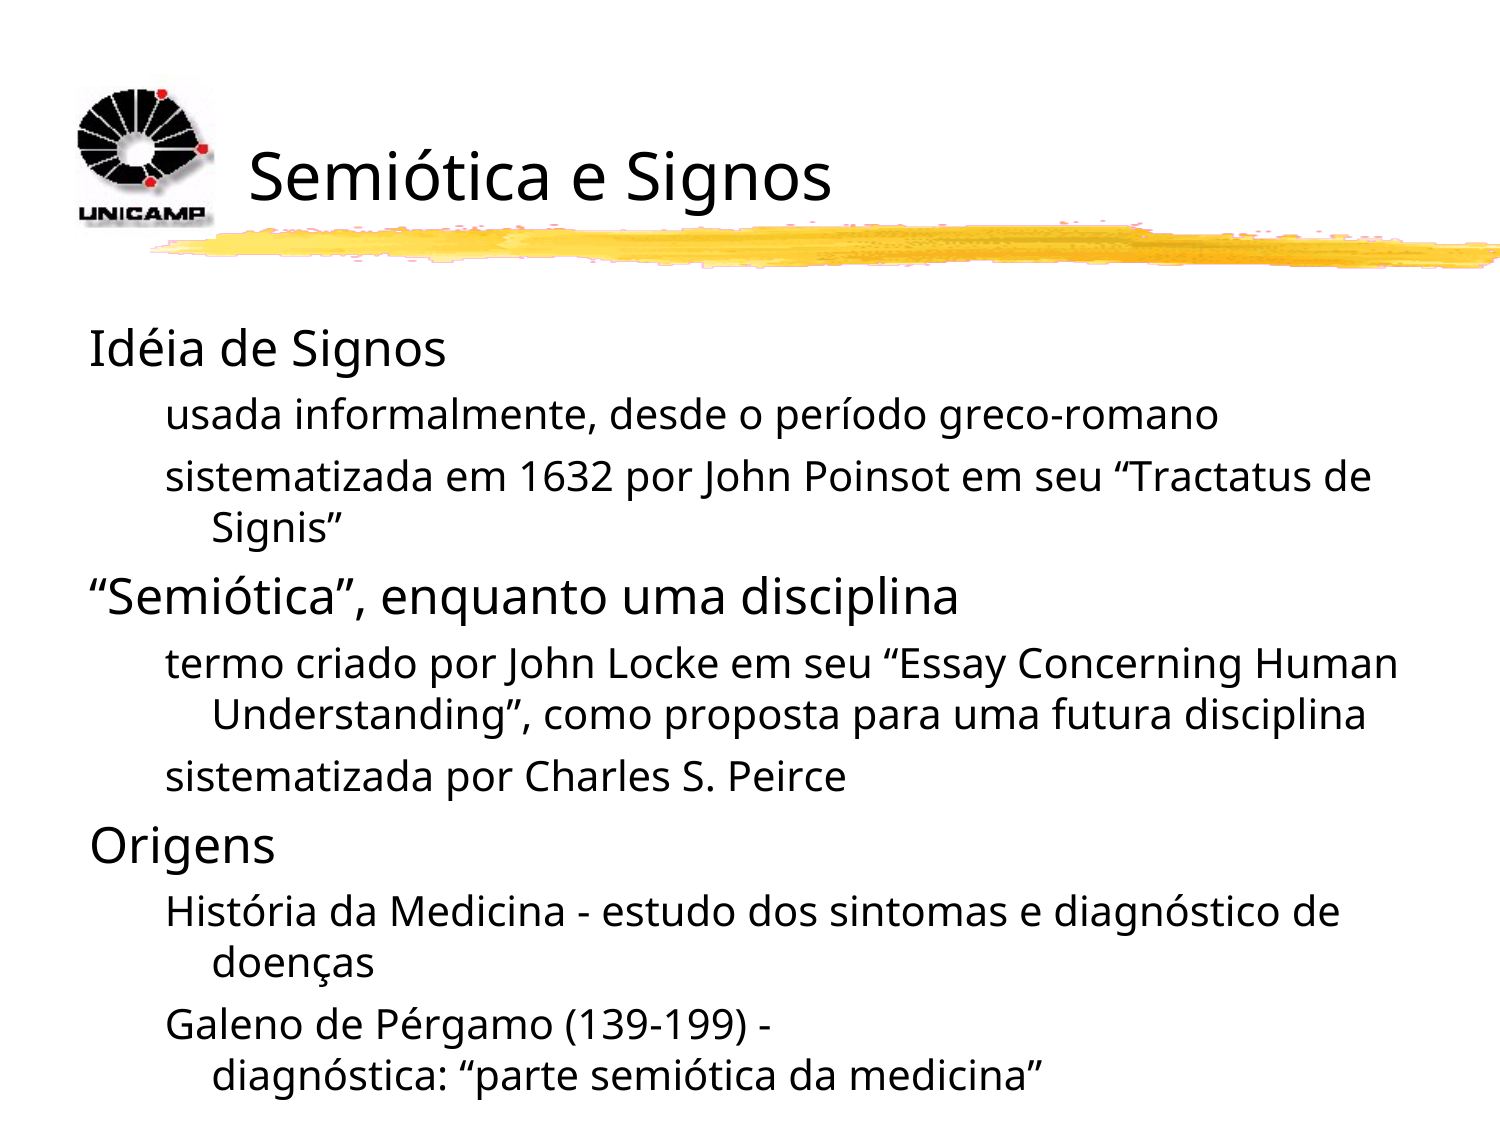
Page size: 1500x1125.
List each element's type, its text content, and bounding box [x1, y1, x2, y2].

list Idéia de Signos usada informalmente, desde o período greco-romano sistematizada em 1632 por John Poinsot em seu “Tractatus de Signis” “Semiótica”, enquanto uma disciplina termo criado por John Locke em seu “Essay Concerning Human Understanding”, como proposta para uma futura disciplina sistematizada por Charles S. Peirce Origens História da Medicina - estudo dos sintomas e diagnóstico de doenças Galeno de Pérgamo (139-199) - diagnóstica: “parte semiótica da medicina” [74, 309, 1417, 1024]
title Semiótica e Signos [233, 37, 1434, 225]
picture [75, 74, 1500, 279]
